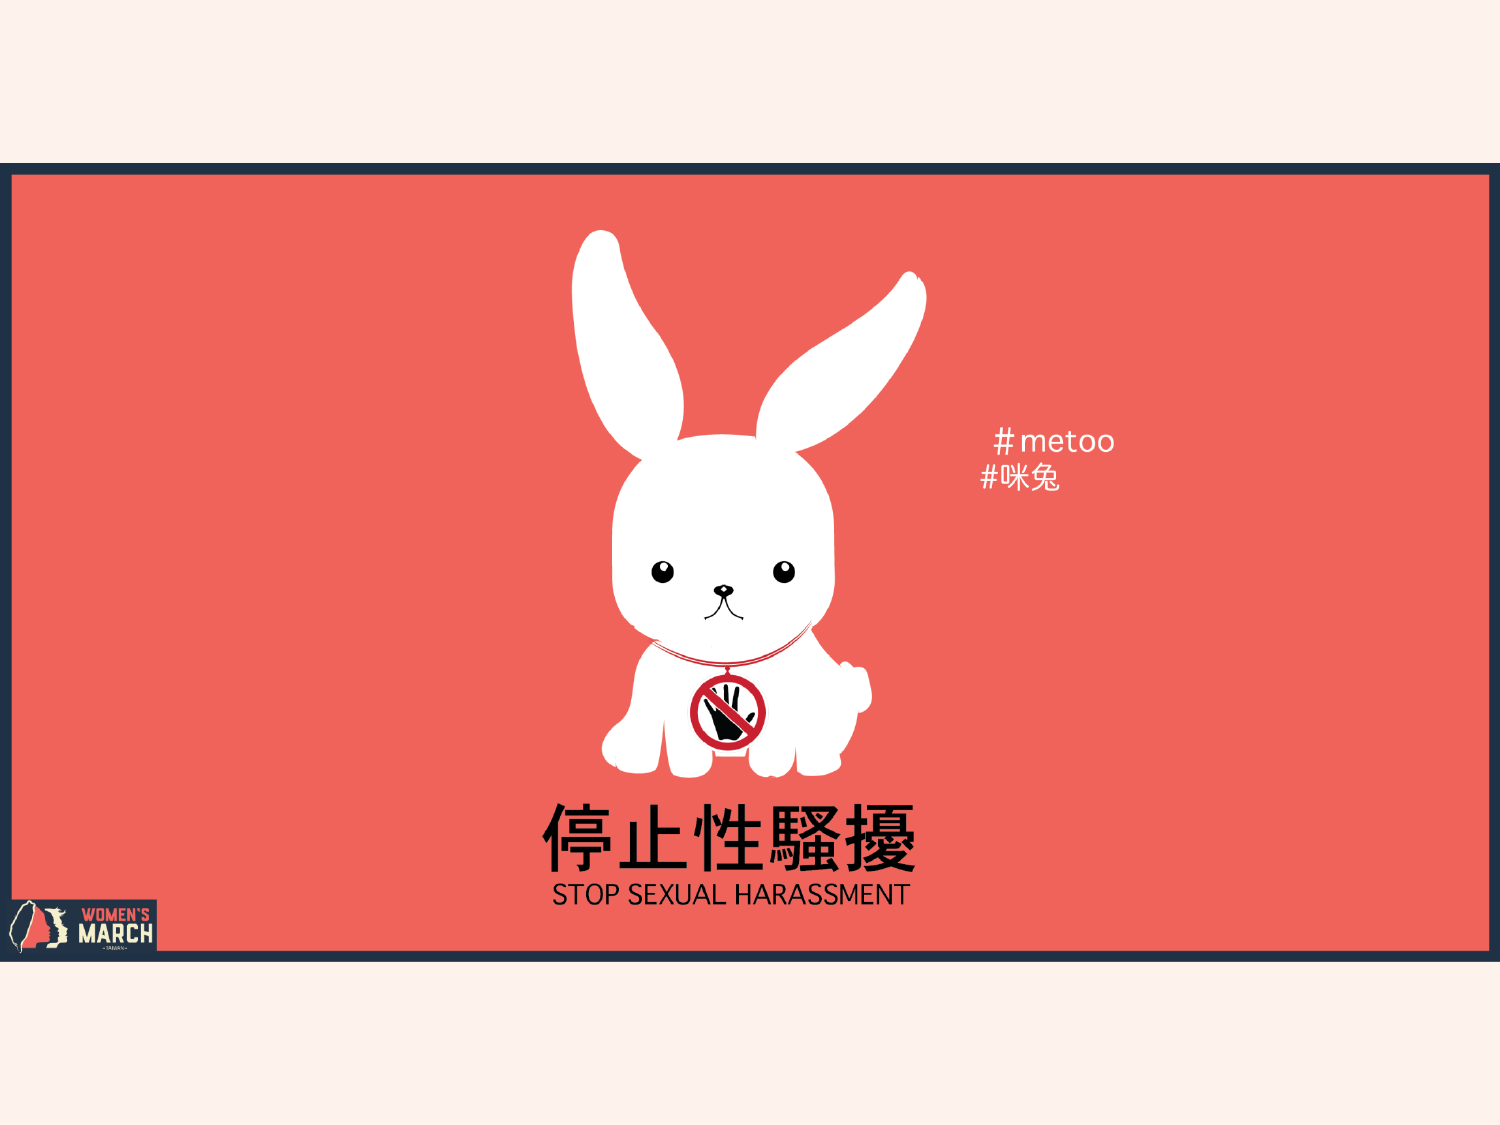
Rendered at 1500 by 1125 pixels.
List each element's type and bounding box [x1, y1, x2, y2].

picture [0, 163, 1500, 962]
